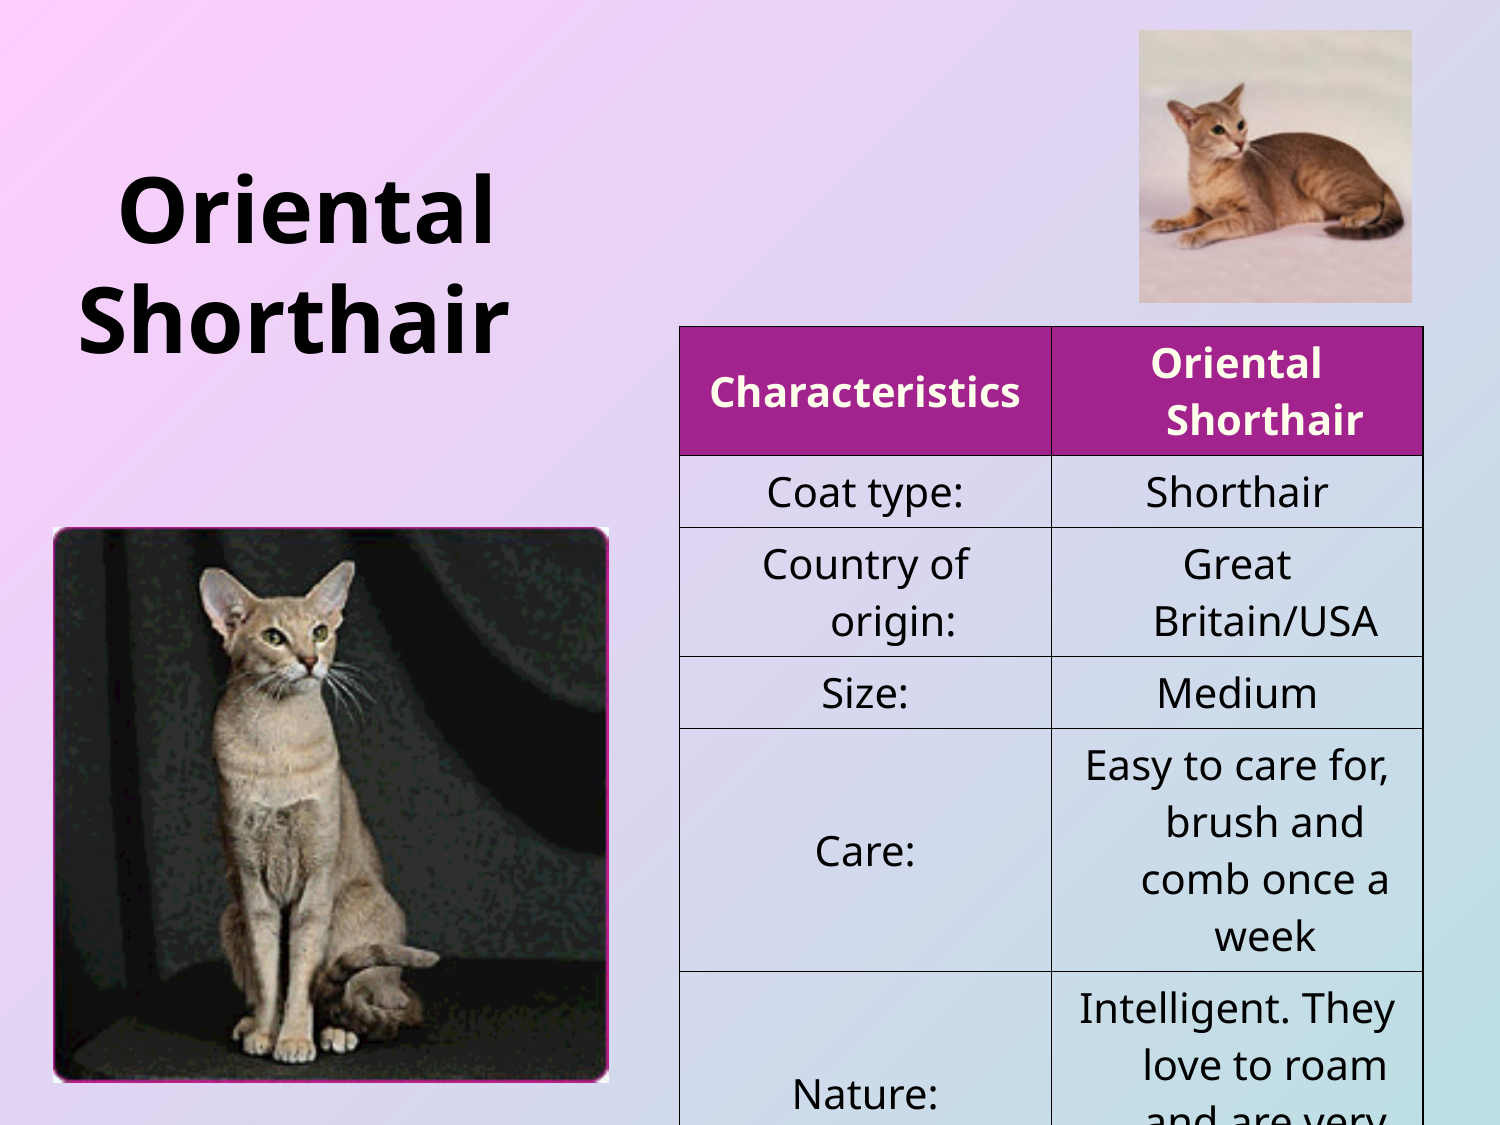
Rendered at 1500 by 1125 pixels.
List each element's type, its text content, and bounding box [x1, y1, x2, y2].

table_header Characteristics [680, 327, 1051, 455]
table_cell Country of origin: [680, 528, 1051, 656]
picture [1139, 30, 1412, 303]
picture [53, 527, 609, 1083]
table_cell Intelligent. They love to roam and are very sociable. [1052, 972, 1422, 1125]
table_cell Care: [680, 729, 1051, 971]
table_cell Nature: [680, 972, 1051, 1125]
table_cell Coat type: [680, 456, 1051, 527]
table_cell Medium [1052, 657, 1422, 728]
table_header Oriental Shorthair [1052, 327, 1422, 455]
table_cell Easy to care for, brush and comb once a week [1052, 729, 1422, 971]
table_cell Great Britain/USA [1052, 528, 1422, 656]
title Oriental Shorthair [0, 90, 680, 433]
table_cell Size: [680, 657, 1051, 728]
table_cell Shorthair [1052, 456, 1422, 527]
